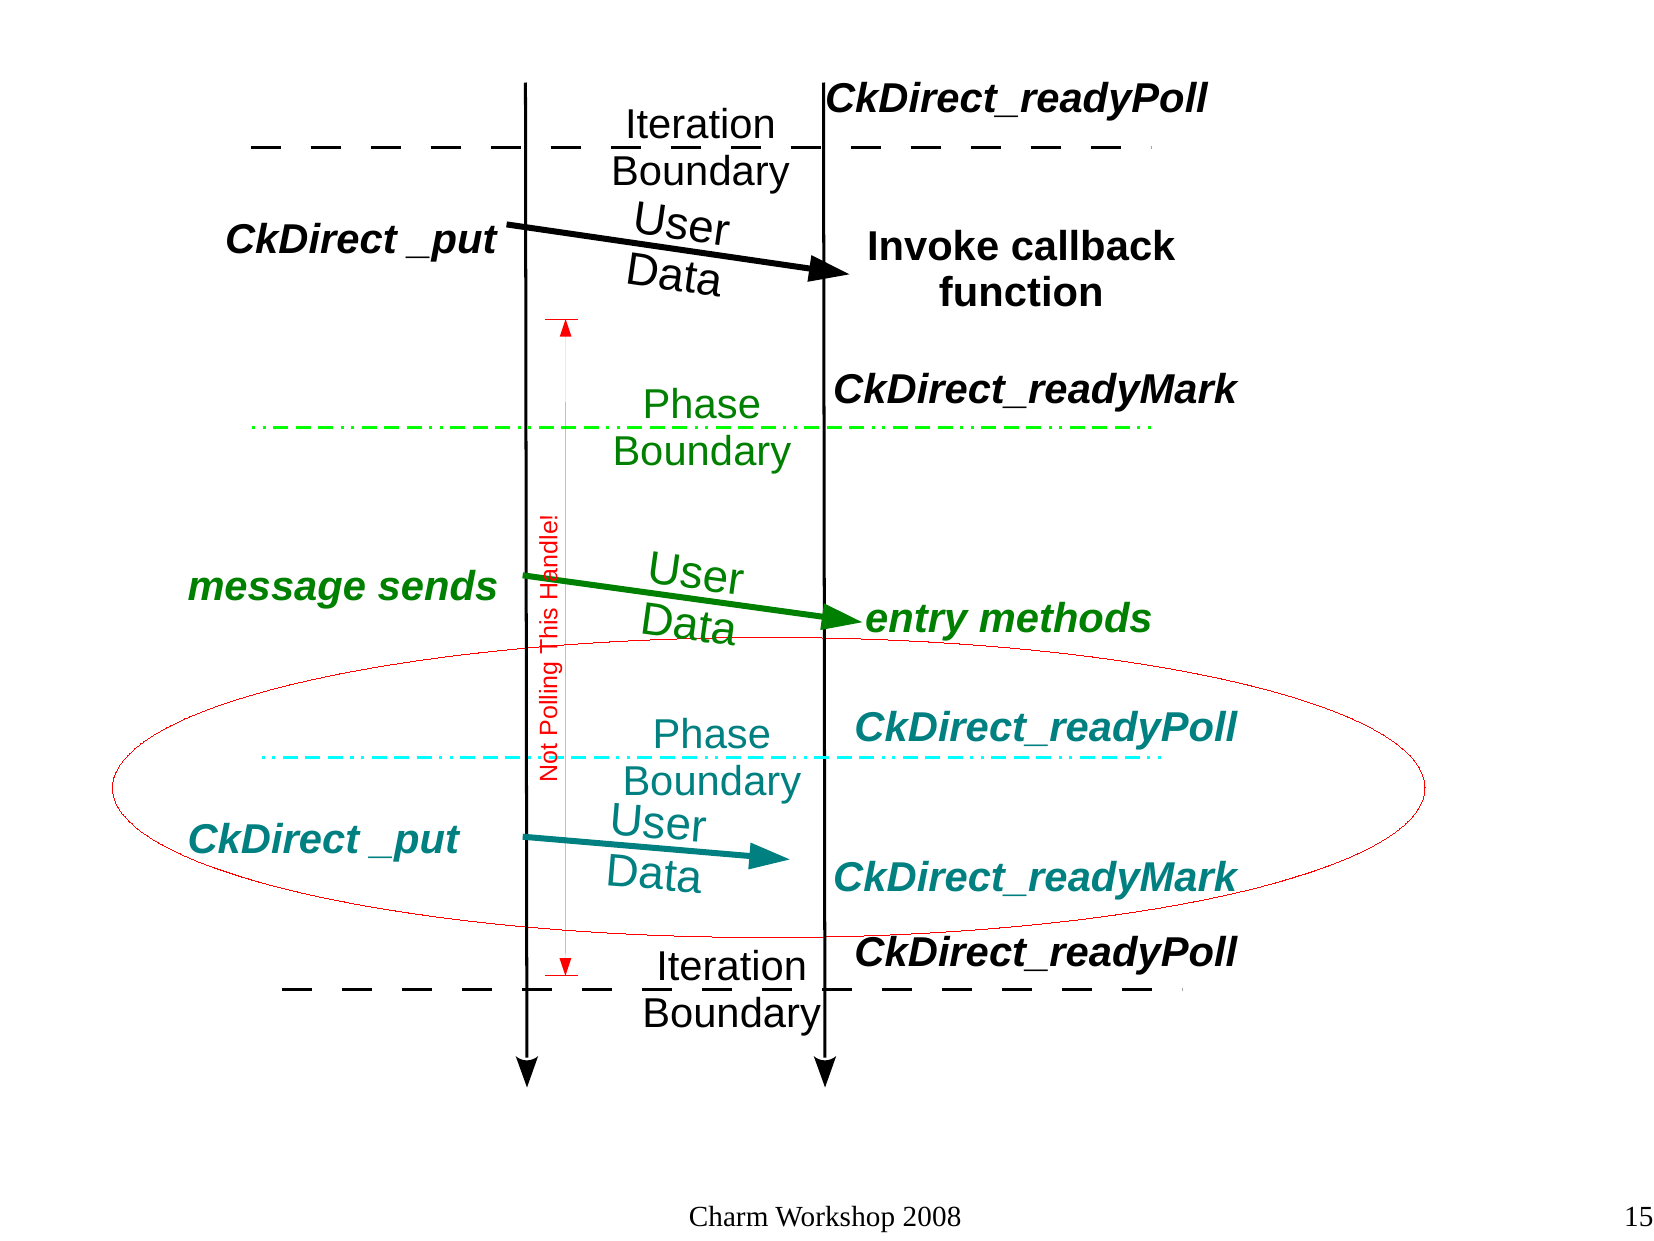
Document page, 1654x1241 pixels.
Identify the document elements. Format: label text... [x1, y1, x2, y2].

text_box [566, 637, 823, 938]
text_box message sends [187, 562, 499, 610]
text_box CkDirect_readyPoll [854, 703, 1238, 751]
text_box CkDirect _put [225, 215, 497, 263]
text_box CkDirect_readyMark [833, 853, 1238, 901]
text_box CkDirect_readyMark [833, 365, 1238, 413]
text_box CkDirect _put [187, 815, 460, 863]
text_box CkDirect_readyPoll [854, 928, 1238, 976]
text_box [528, 644, 565, 931]
text_box CkDirect_readyPoll [825, 75, 1209, 122]
text_box [716, 637, 727, 641]
text_box [112, 648, 525, 927]
text_box Invoke callback function [852, 214, 1191, 323]
text_box entry methods [865, 594, 1154, 642]
text_box [826, 638, 1426, 937]
